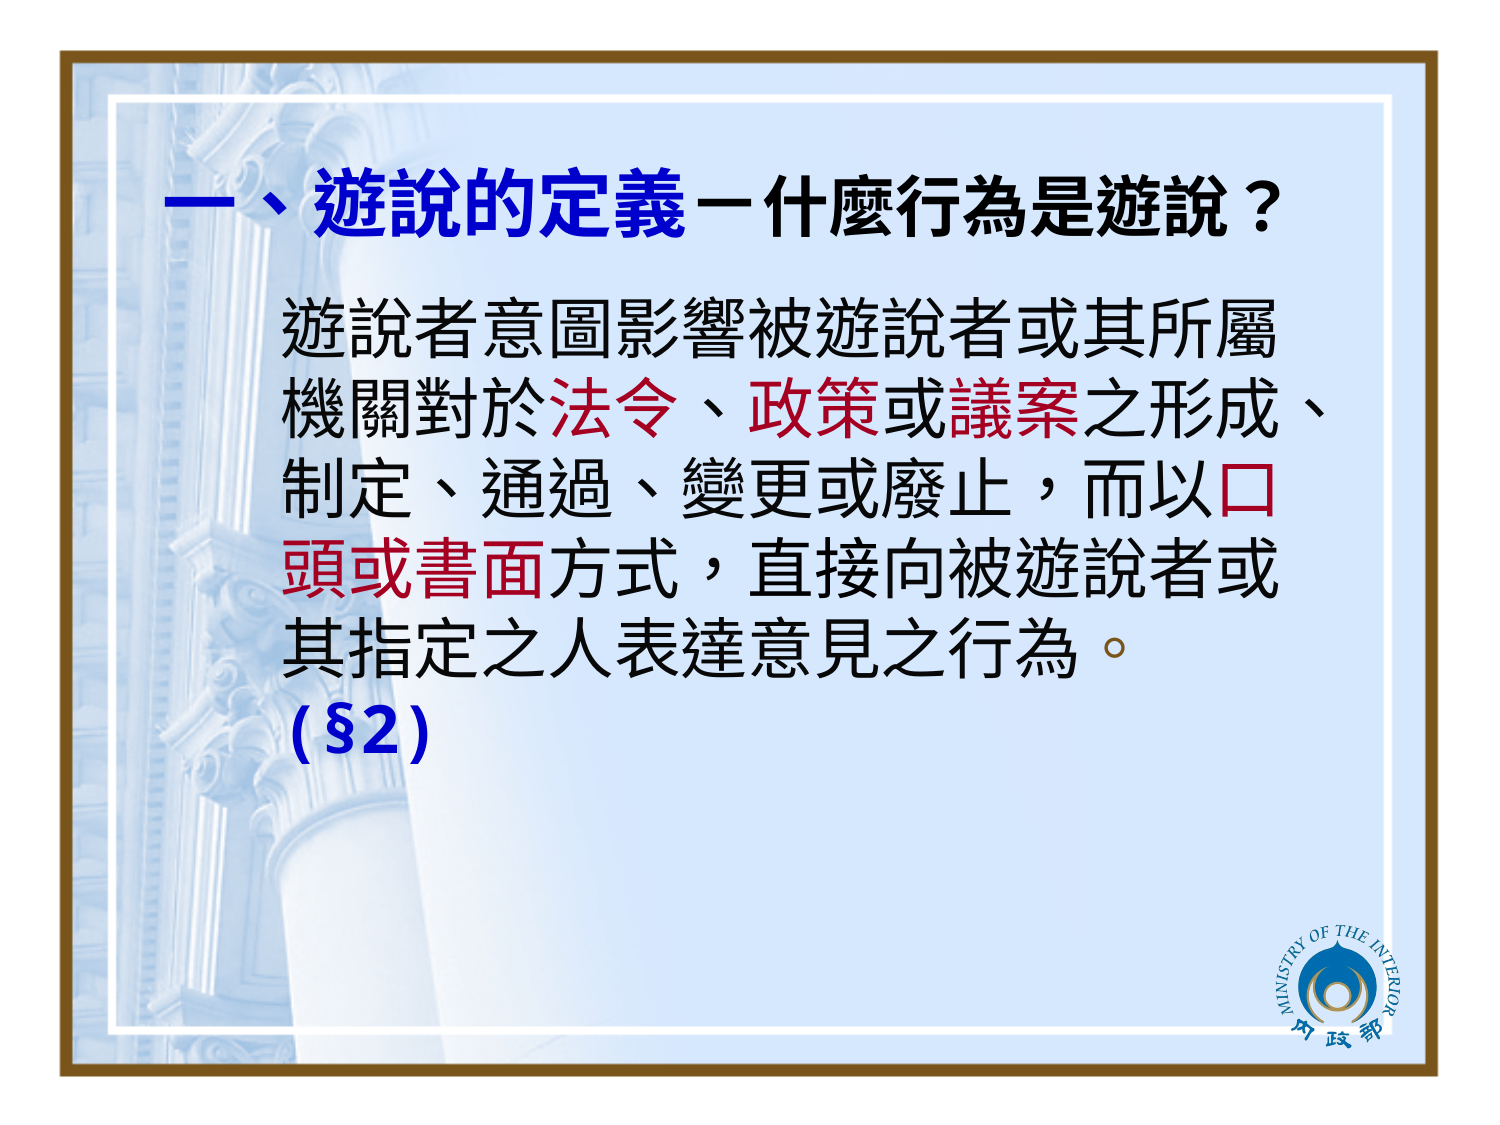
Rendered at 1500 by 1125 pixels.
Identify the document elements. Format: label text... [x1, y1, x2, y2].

text_box 一、遊說的定義－什麼行為是遊說？ [147, 148, 1329, 255]
list 遊說者意圖影響被遊說者或其所屬機關對於法令、政策或議案之形成、制定、通過、變更或廢止，而以口頭或書面方式，直接向被遊說者或其指定之人表達意見之行為。(§2) [265, 278, 1306, 855]
picture [0, 0, 1500, 1125]
